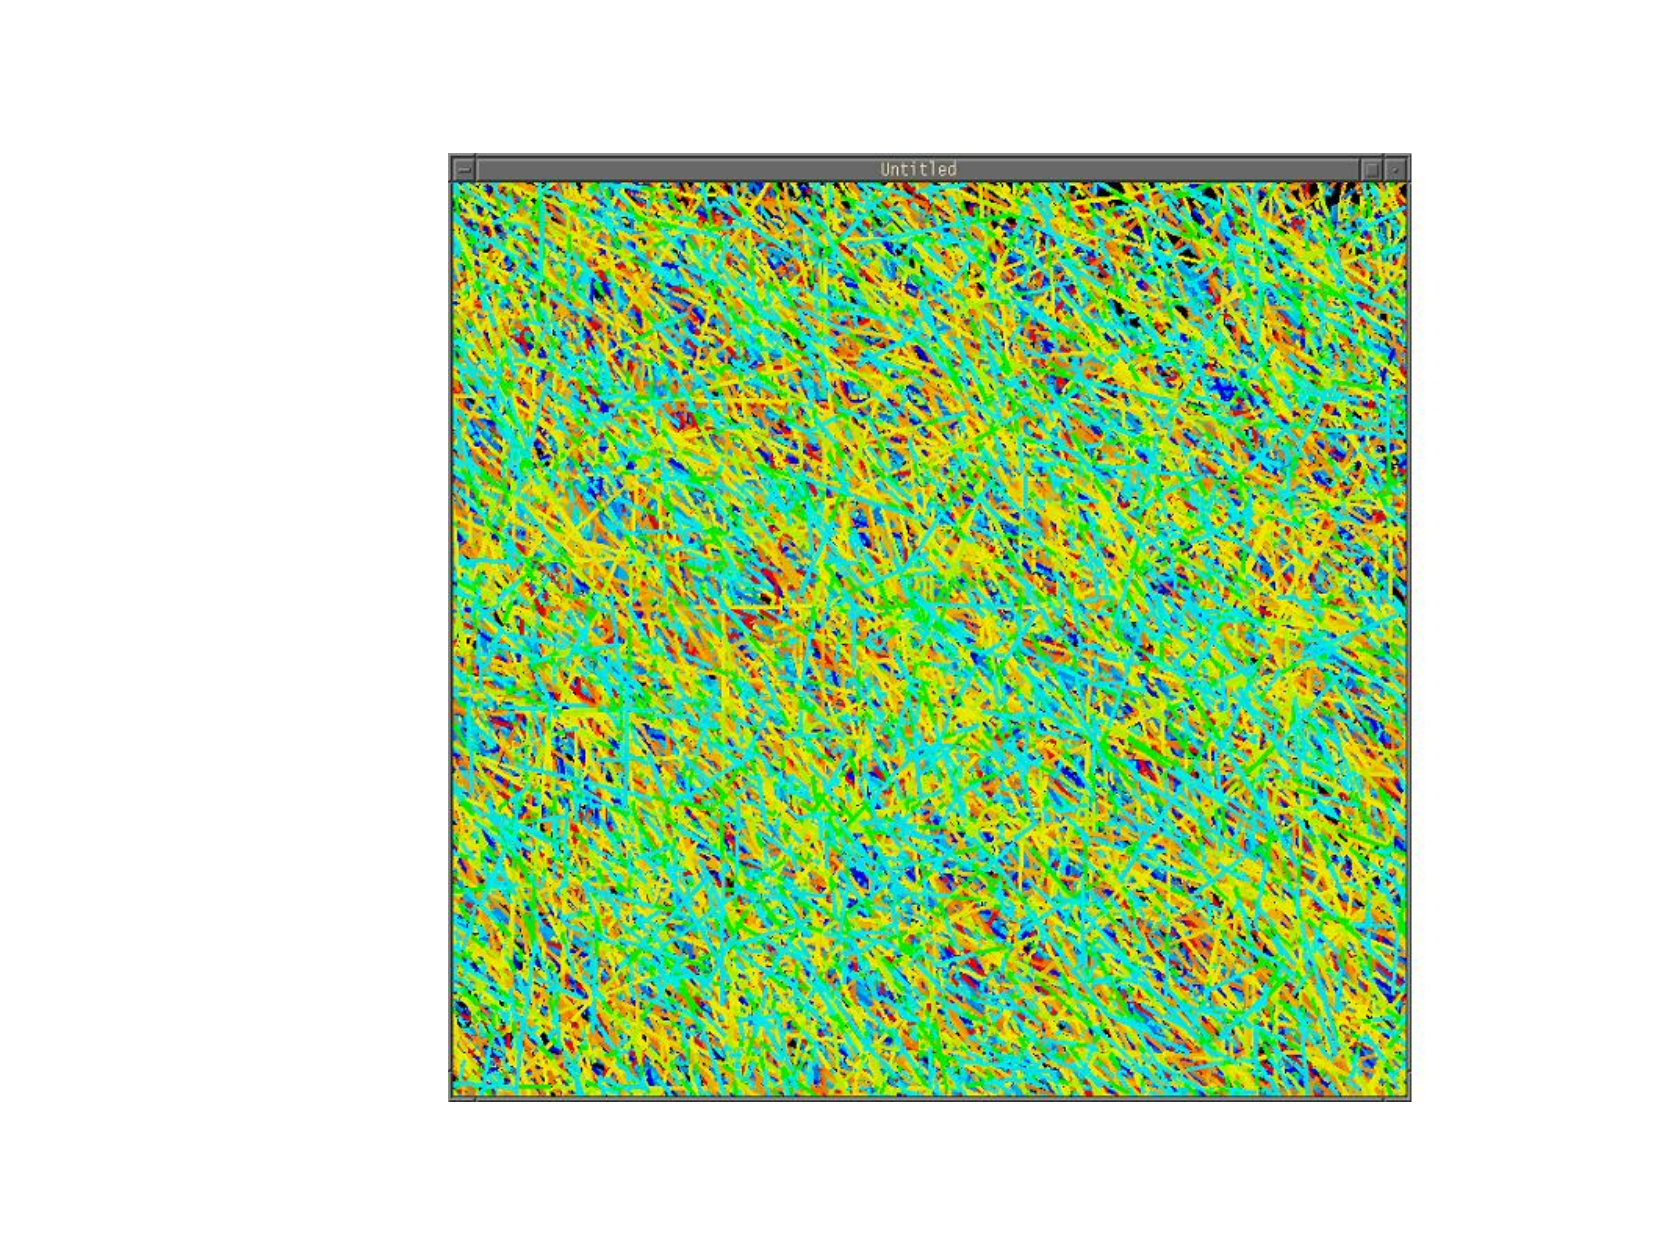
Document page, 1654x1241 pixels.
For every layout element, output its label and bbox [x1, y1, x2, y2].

picture [448, 153, 1654, 1102]
